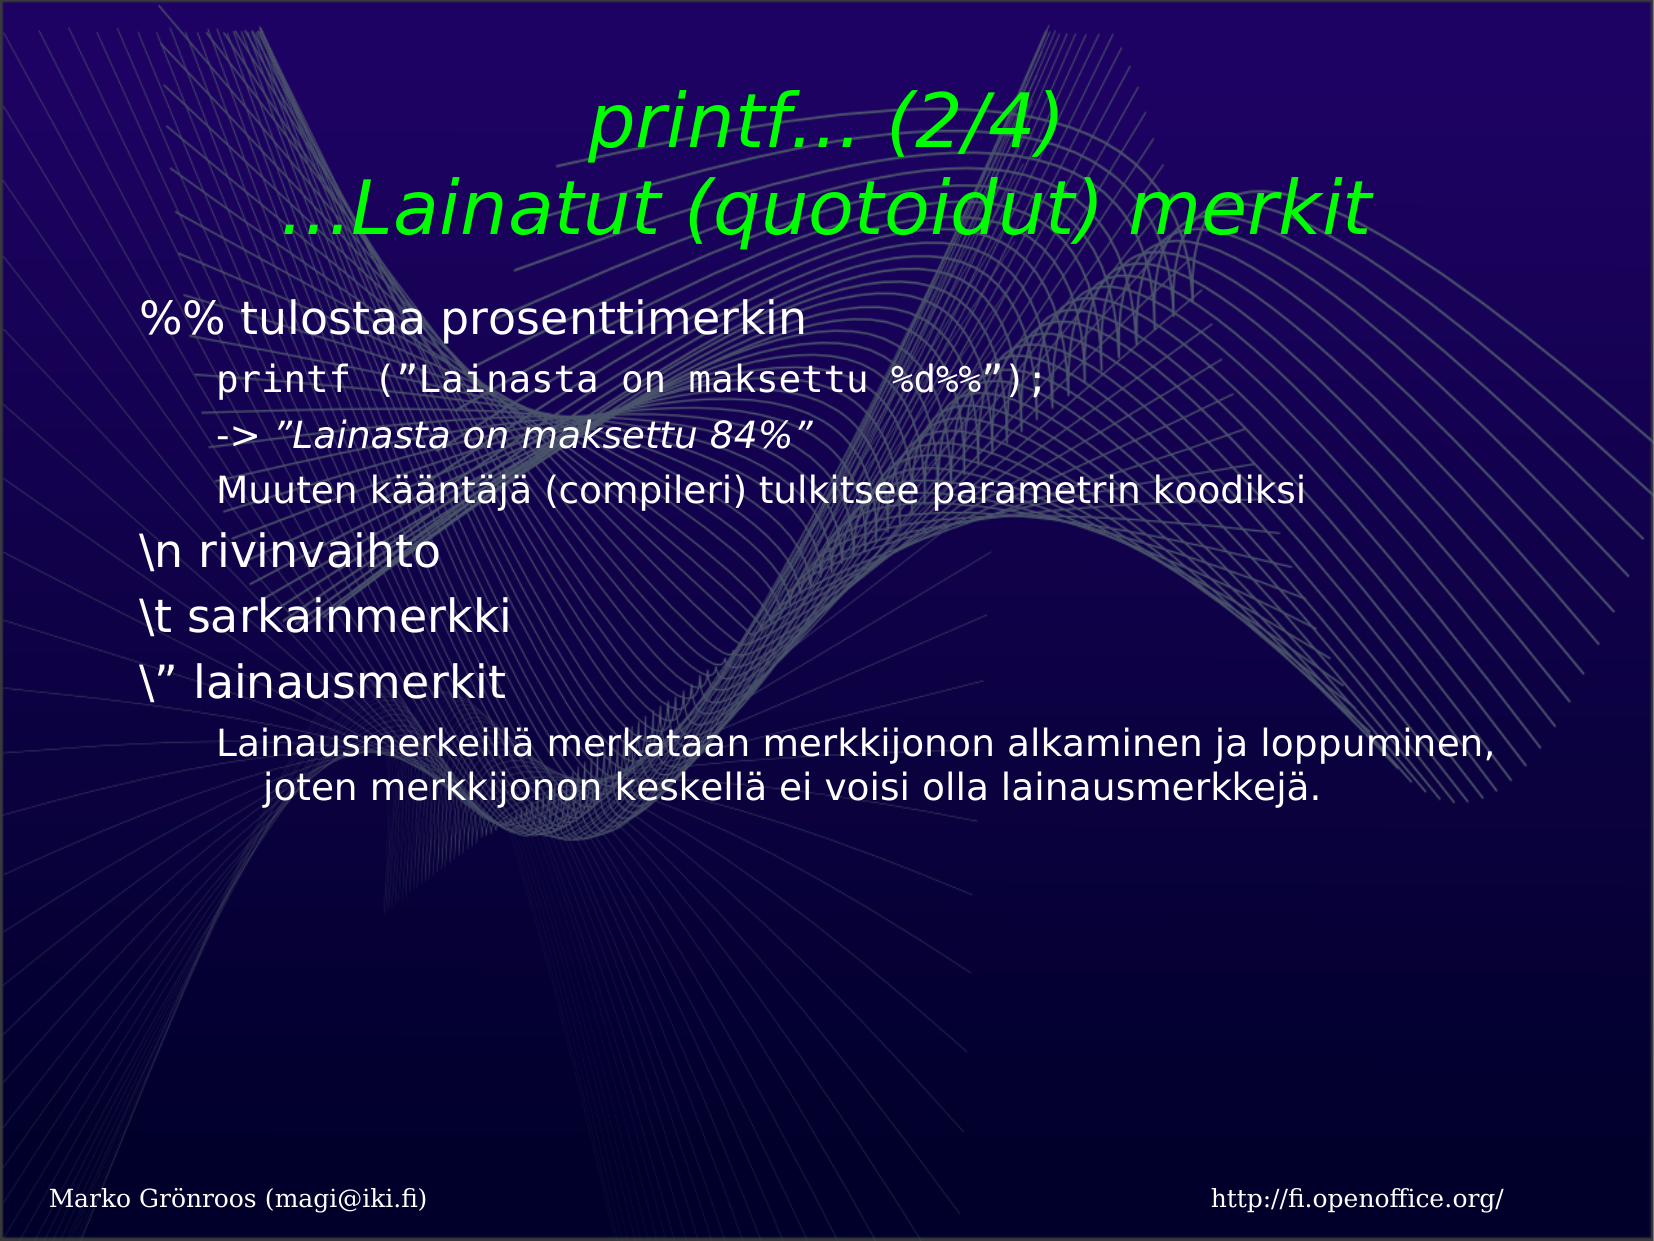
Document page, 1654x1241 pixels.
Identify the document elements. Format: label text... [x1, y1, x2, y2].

picture [0, 0, 1654, 1241]
title printf... (2/4) ...Lainatut (quotoidut) merkit [121, 61, 1534, 269]
list %% tulostaa prosenttimerkin printf (”Lainasta on maksettu %d%%”); -> ”Lainasta on maksettu 84%” Muuten kääntäjä (compileri) tulkitsee parametrin koodiksi \n rivinvaihto \t sarkainmerkki \” lainausmerkit Lainausmerkeillä merkataan merkkijonon alkaminen ja loppuminen, joten merkkijonon keskellä ei voisi olla lainausmerkkejä. [121, 291, 1534, 1166]
